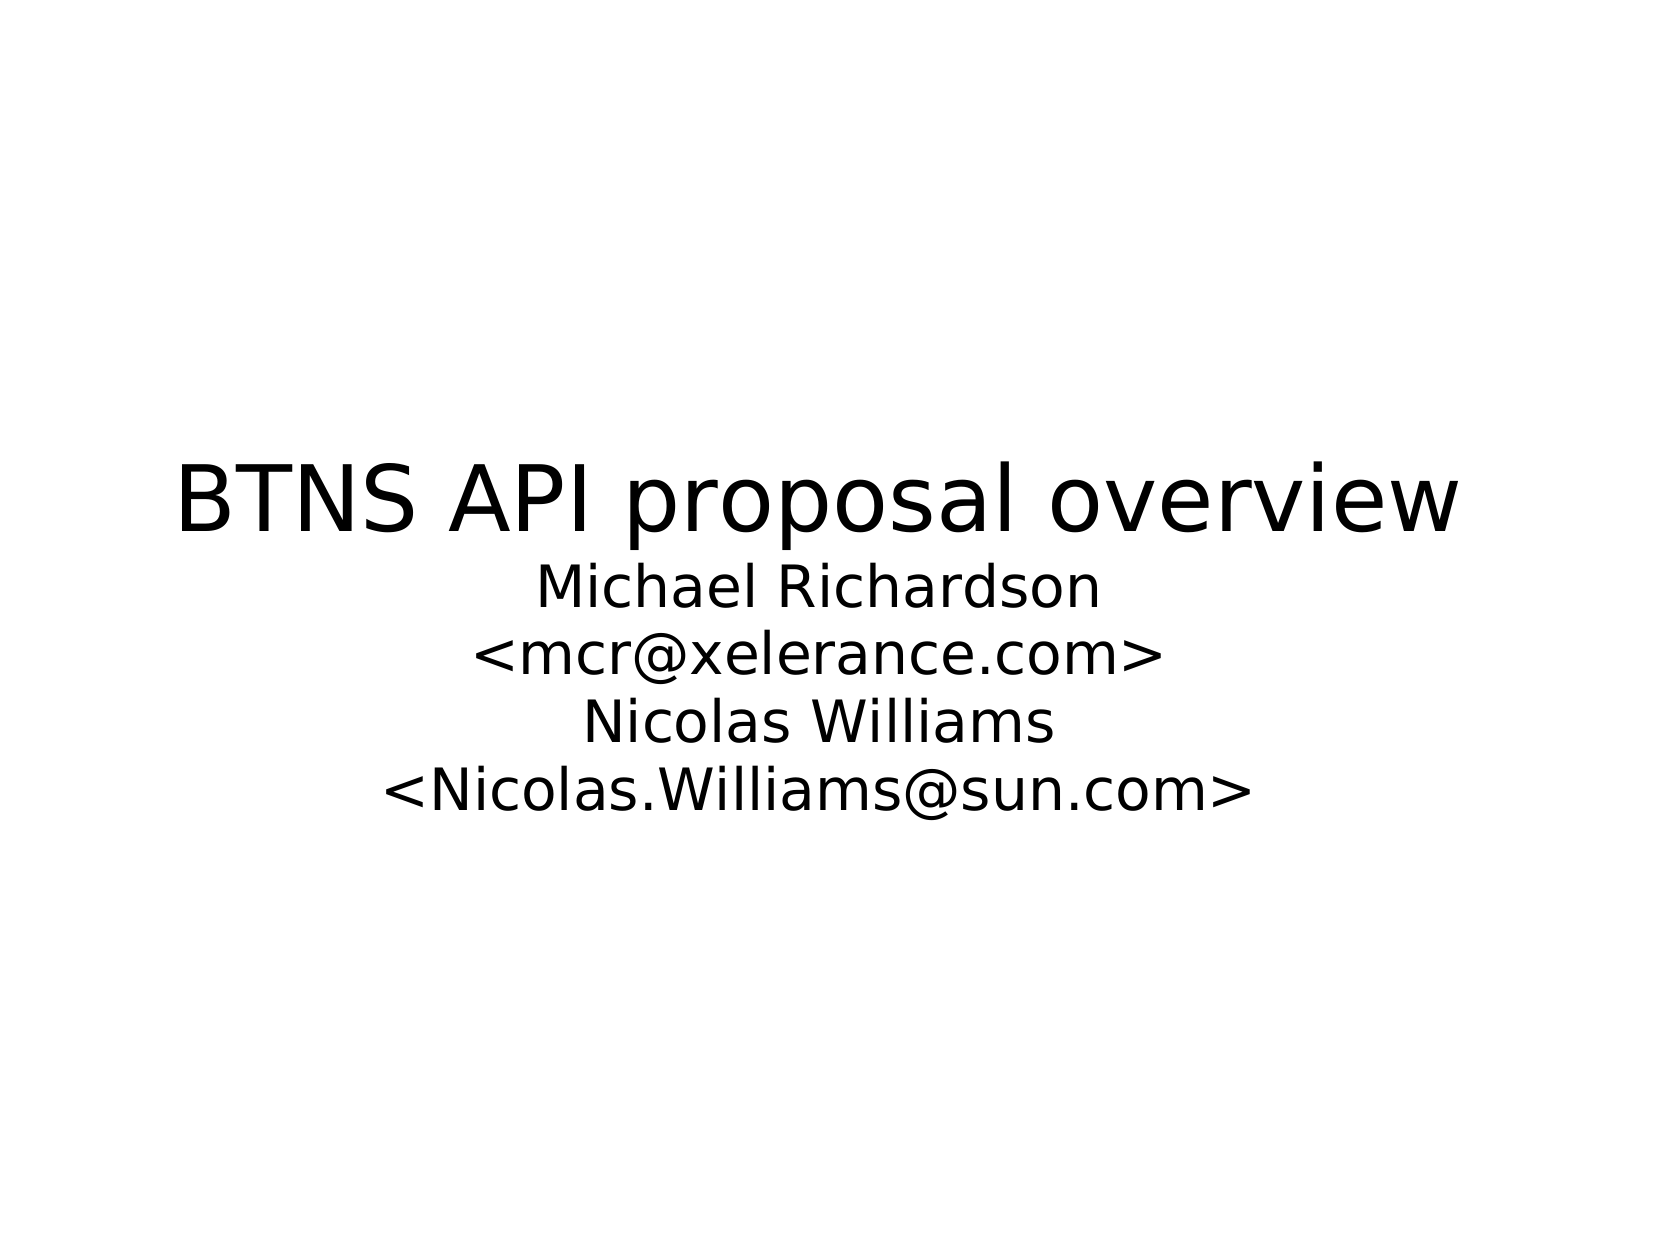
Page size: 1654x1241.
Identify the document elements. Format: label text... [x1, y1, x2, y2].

title BTNS API proposal overview Michael Richardson <mcr@xelerance.com> Nicolas Williams <Nicolas.Williams@sun.com> [75, 332, 1564, 938]
